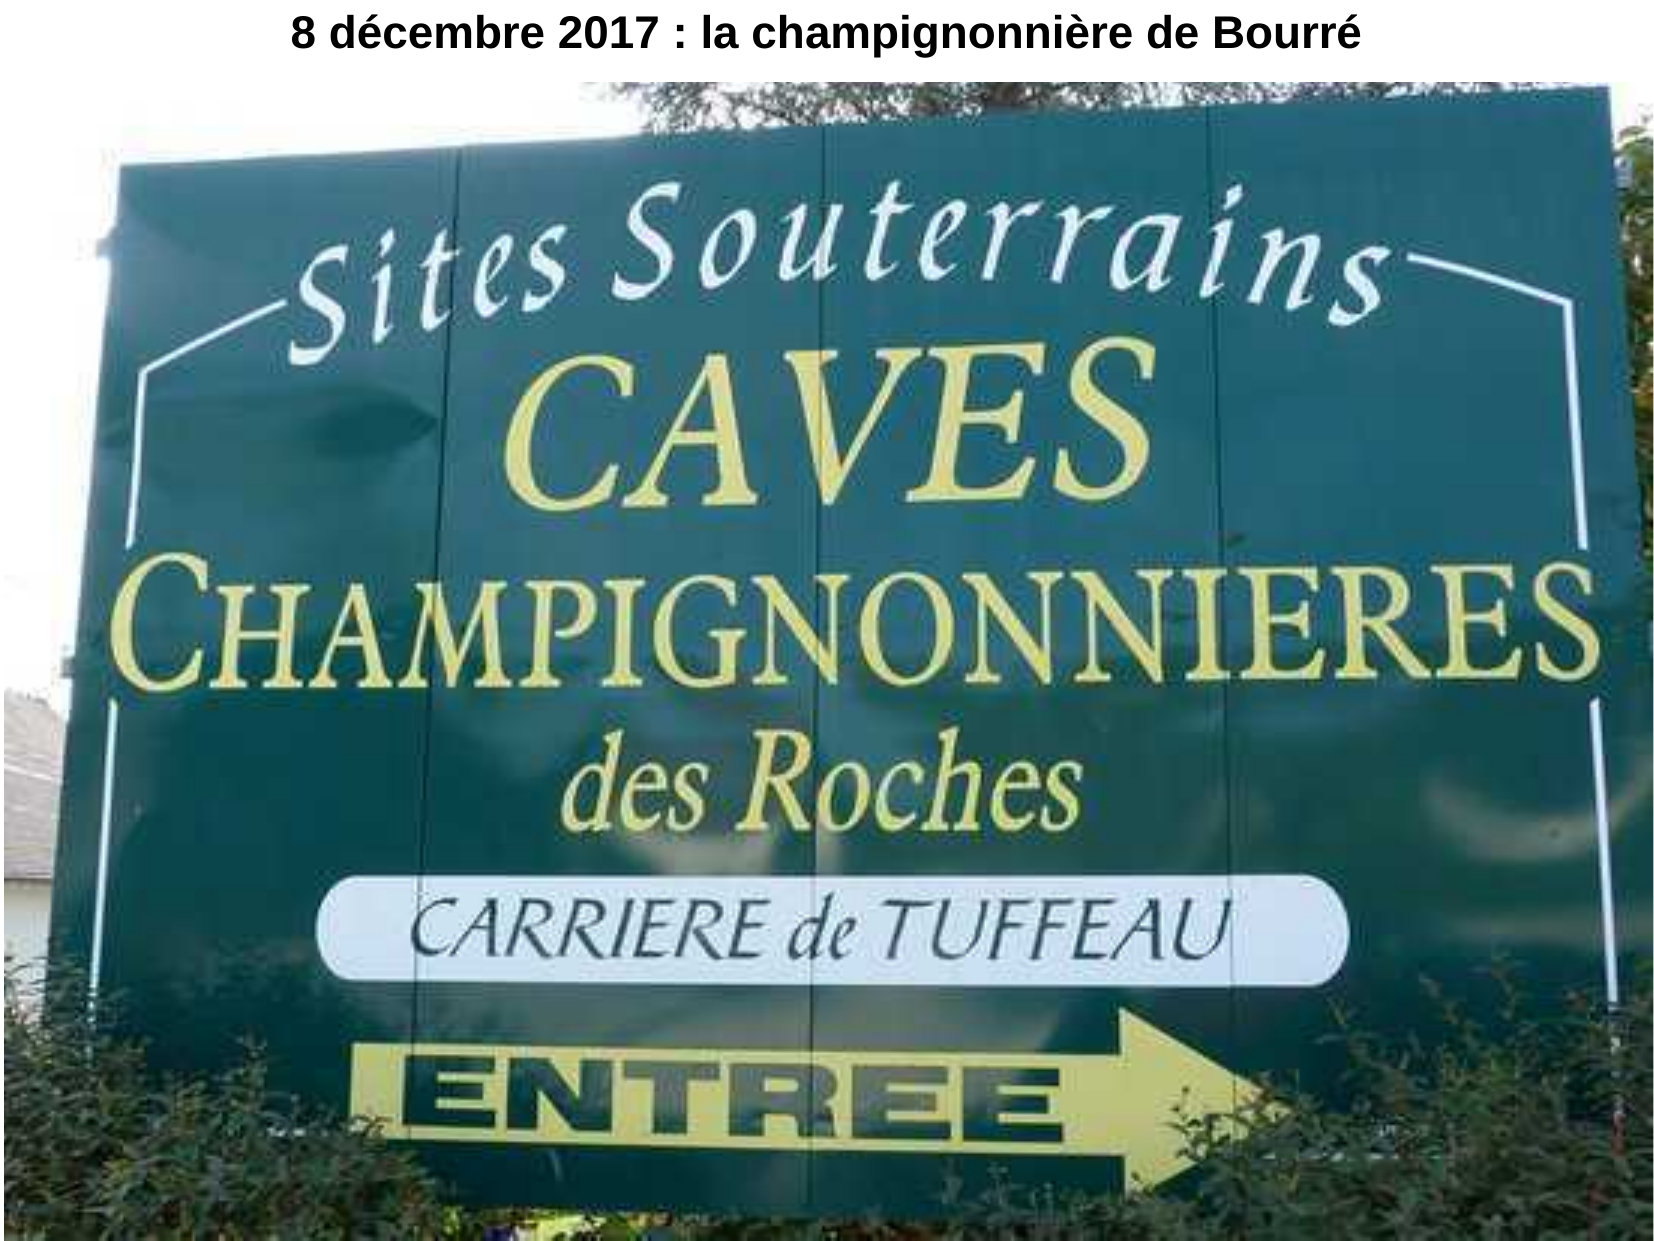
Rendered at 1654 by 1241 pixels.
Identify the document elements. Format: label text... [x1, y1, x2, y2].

picture [4, 82, 1654, 1241]
text_box 8 décembre 2017 : la champignonnière de Bourré [0, 0, 1654, 68]
